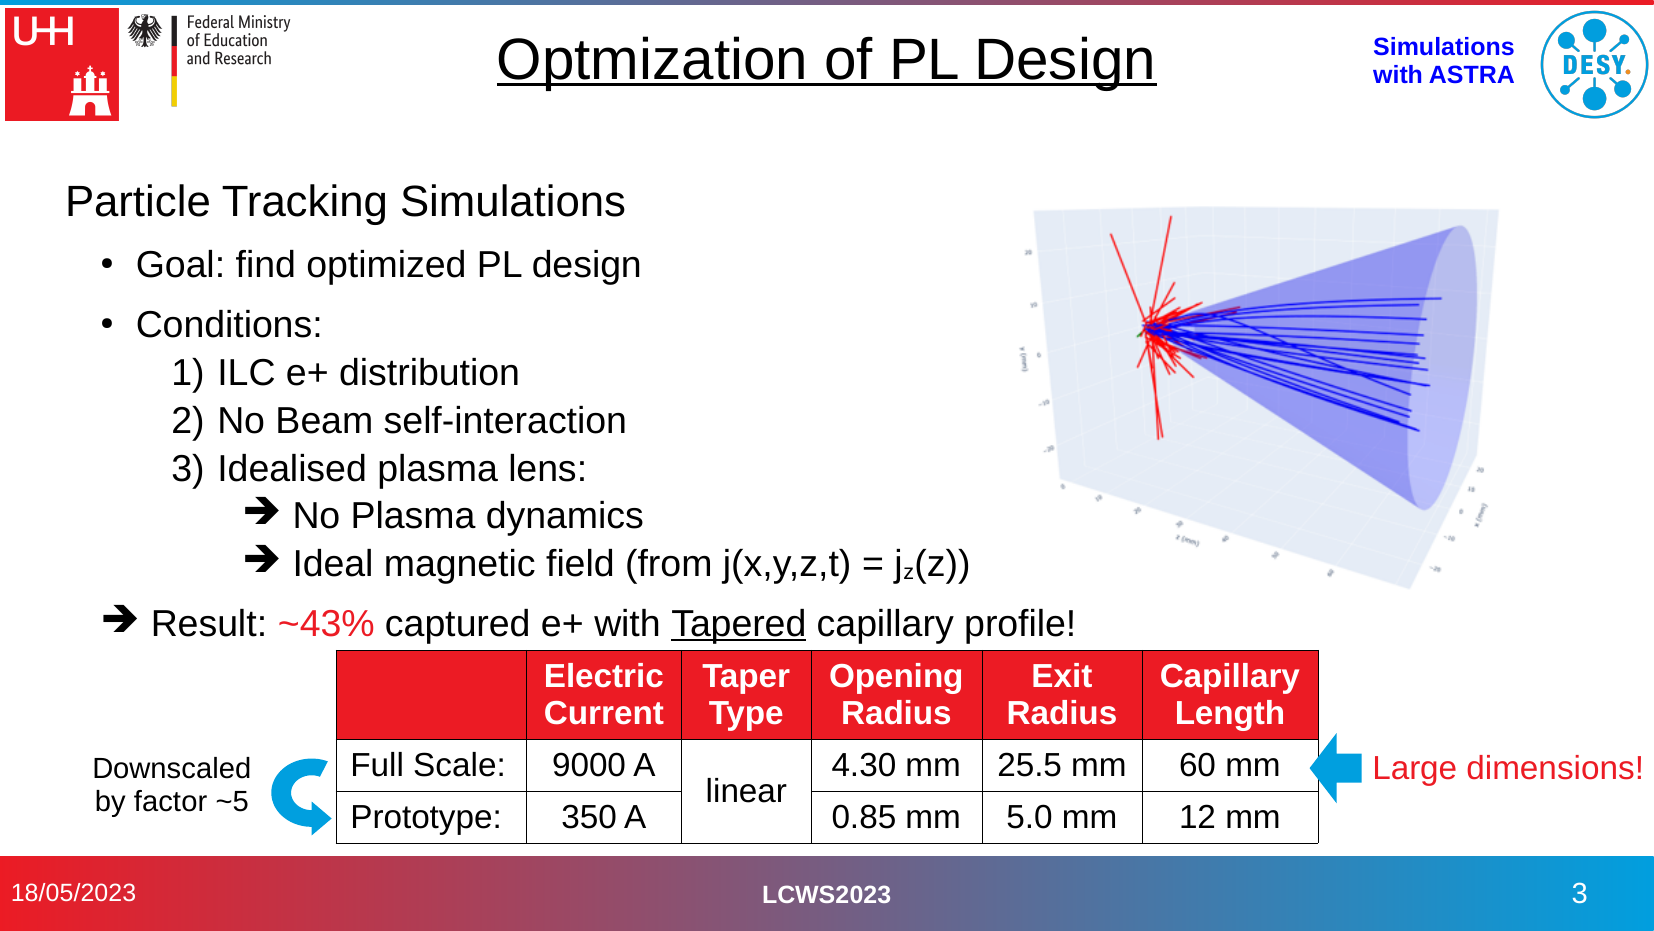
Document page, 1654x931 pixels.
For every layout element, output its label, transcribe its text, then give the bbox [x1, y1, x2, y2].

table_cell 60 mm [1143, 740, 1318, 791]
table_cell 4.30 mm [812, 740, 982, 791]
title Optmization of PL Design [354, 0, 1300, 119]
table_cell linear [682, 740, 811, 843]
picture [1538, 8, 1651, 121]
list Particle Tracking Simulations Goal: find optimized PL design Conditions: ILC e+ distribution No Beam self-interaction Idealised plasma lens: No Plasma dynamics Ideal magnetic field (from j(x,y,z,t) = jz(z)) Result: ~43% captured e+ with Tapered capillary profile! [29, 177, 1105, 827]
table_header Electric Current [527, 651, 681, 739]
table_cell 0.85 mm [812, 792, 982, 843]
table_cell 5.0 mm [983, 792, 1142, 843]
table_cell 9000 A [527, 740, 681, 791]
text_box [1309, 733, 1362, 804]
table_header Capillary Length [1143, 651, 1318, 739]
text_box Simulations with ASTRA [1358, 6, 1536, 116]
table_cell Prototype: [337, 792, 526, 843]
table_header Taper Type [682, 651, 811, 739]
text_box Downscaled by factor ~5 [77, 744, 267, 825]
table_cell 25.5 mm [983, 740, 1142, 791]
table_cell 350 A [527, 792, 681, 843]
text_box Large dimensions! [1357, 742, 1654, 795]
table_header Opening Radius [812, 651, 982, 739]
text_box LCWS2023 [147, 859, 1506, 931]
picture [5, 5, 325, 139]
picture [1018, 201, 1506, 591]
table_cell Full Scale: [337, 740, 526, 791]
table_header Exit Radius [983, 651, 1142, 739]
table_cell 12 mm [1143, 792, 1318, 843]
text_box [271, 758, 332, 836]
table_header [337, 651, 526, 739]
